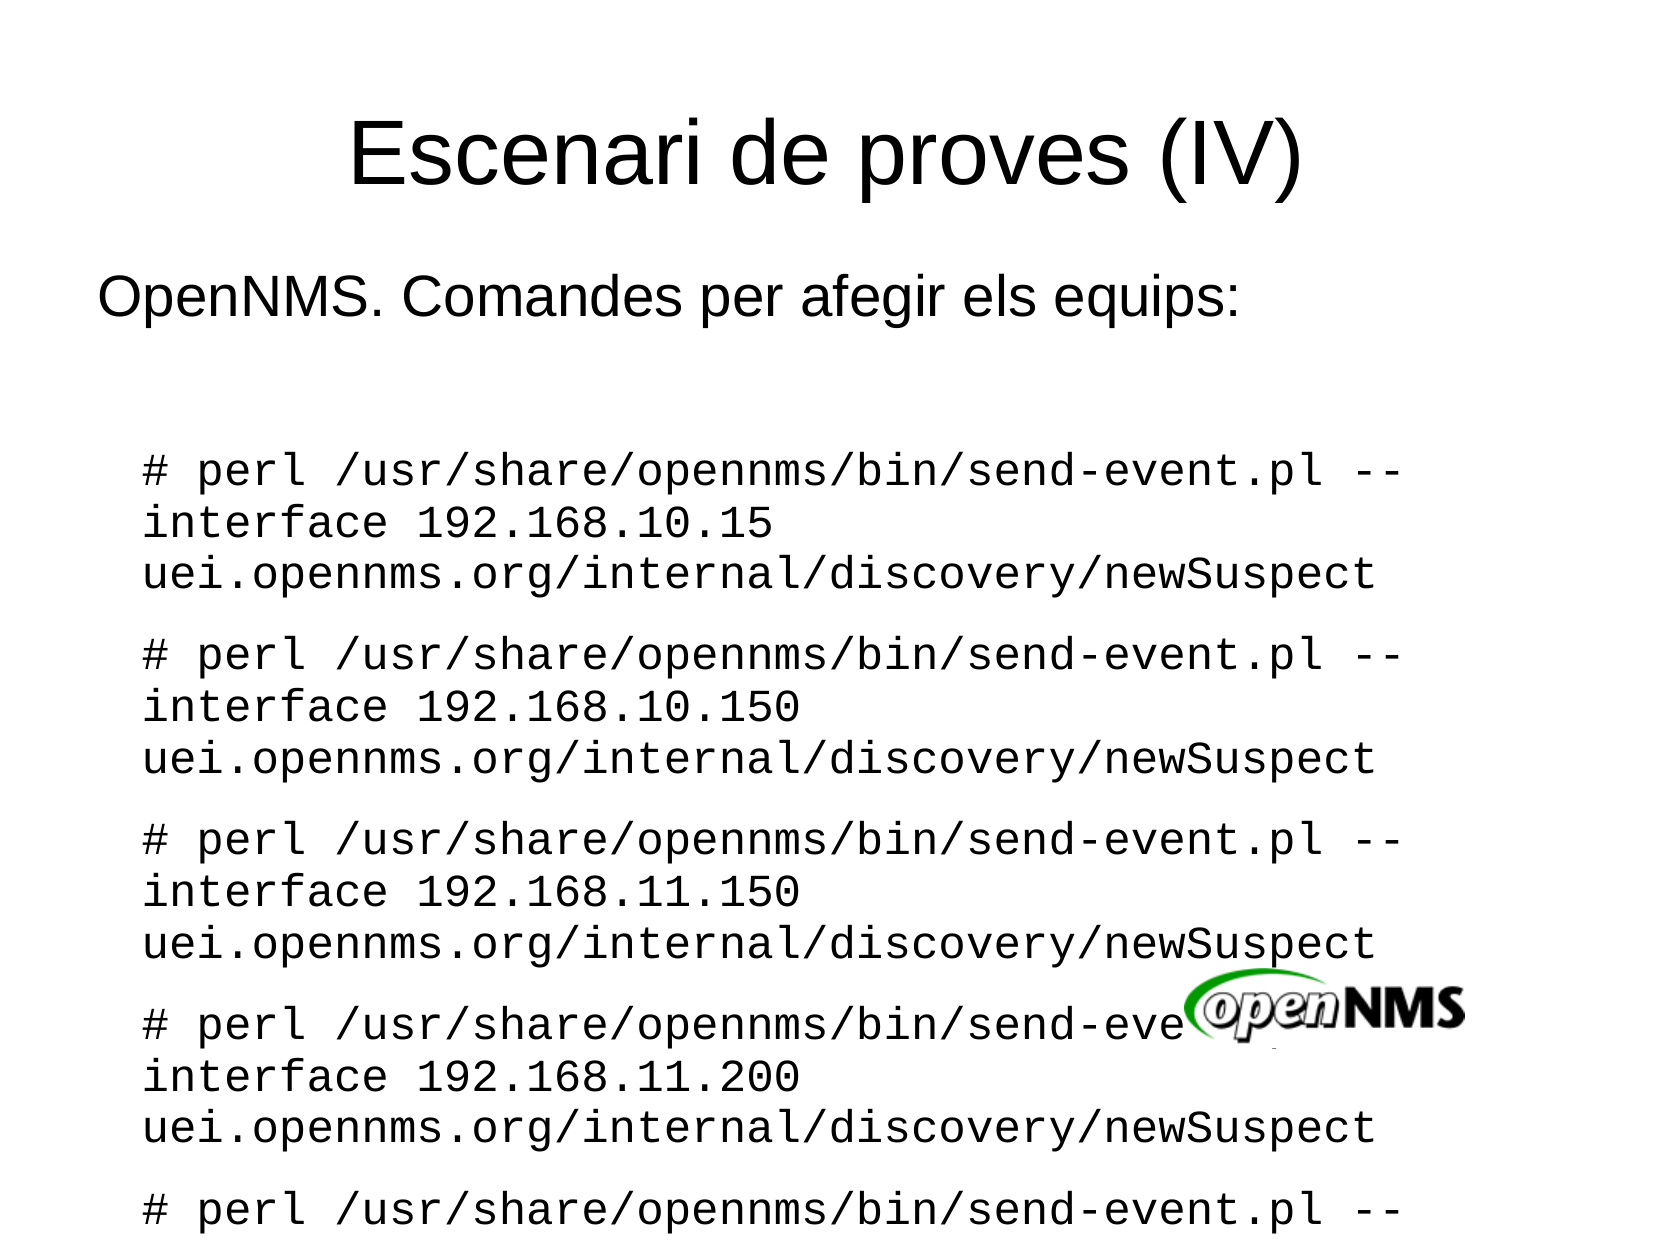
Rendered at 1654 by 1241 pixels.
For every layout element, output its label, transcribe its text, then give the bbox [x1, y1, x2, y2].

text_box OpenNMS. Comandes per afegir els equips: [47, 256, 1371, 337]
list # perl /usr/share/opennms/bin/send-event.pl --interface 192.168.10.15 uei.opennms.org/internal/discovery/newSuspect # perl /usr/share/opennms/bin/send-event.pl --interface 192.168.10.150 uei.opennms.org/internal/discovery/newSuspect # perl /usr/share/opennms/bin/send-event.pl --interface 192.168.11.150 uei.opennms.org/internal/discovery/newSuspect # perl /usr/share/opennms/bin/send-event.pl --interface 192.168.11.200 uei.opennms.org/internal/discovery/newSuspect # perl /usr/share/opennms/bin/send-event.pl --interface 192.168.12.200 uei.opennms.org/internal/discovery/newSuspect [141, 366, 1597, 1086]
title Escenari de proves (IV) [82, 49, 1571, 257]
picture [1184, 968, 1465, 1049]
